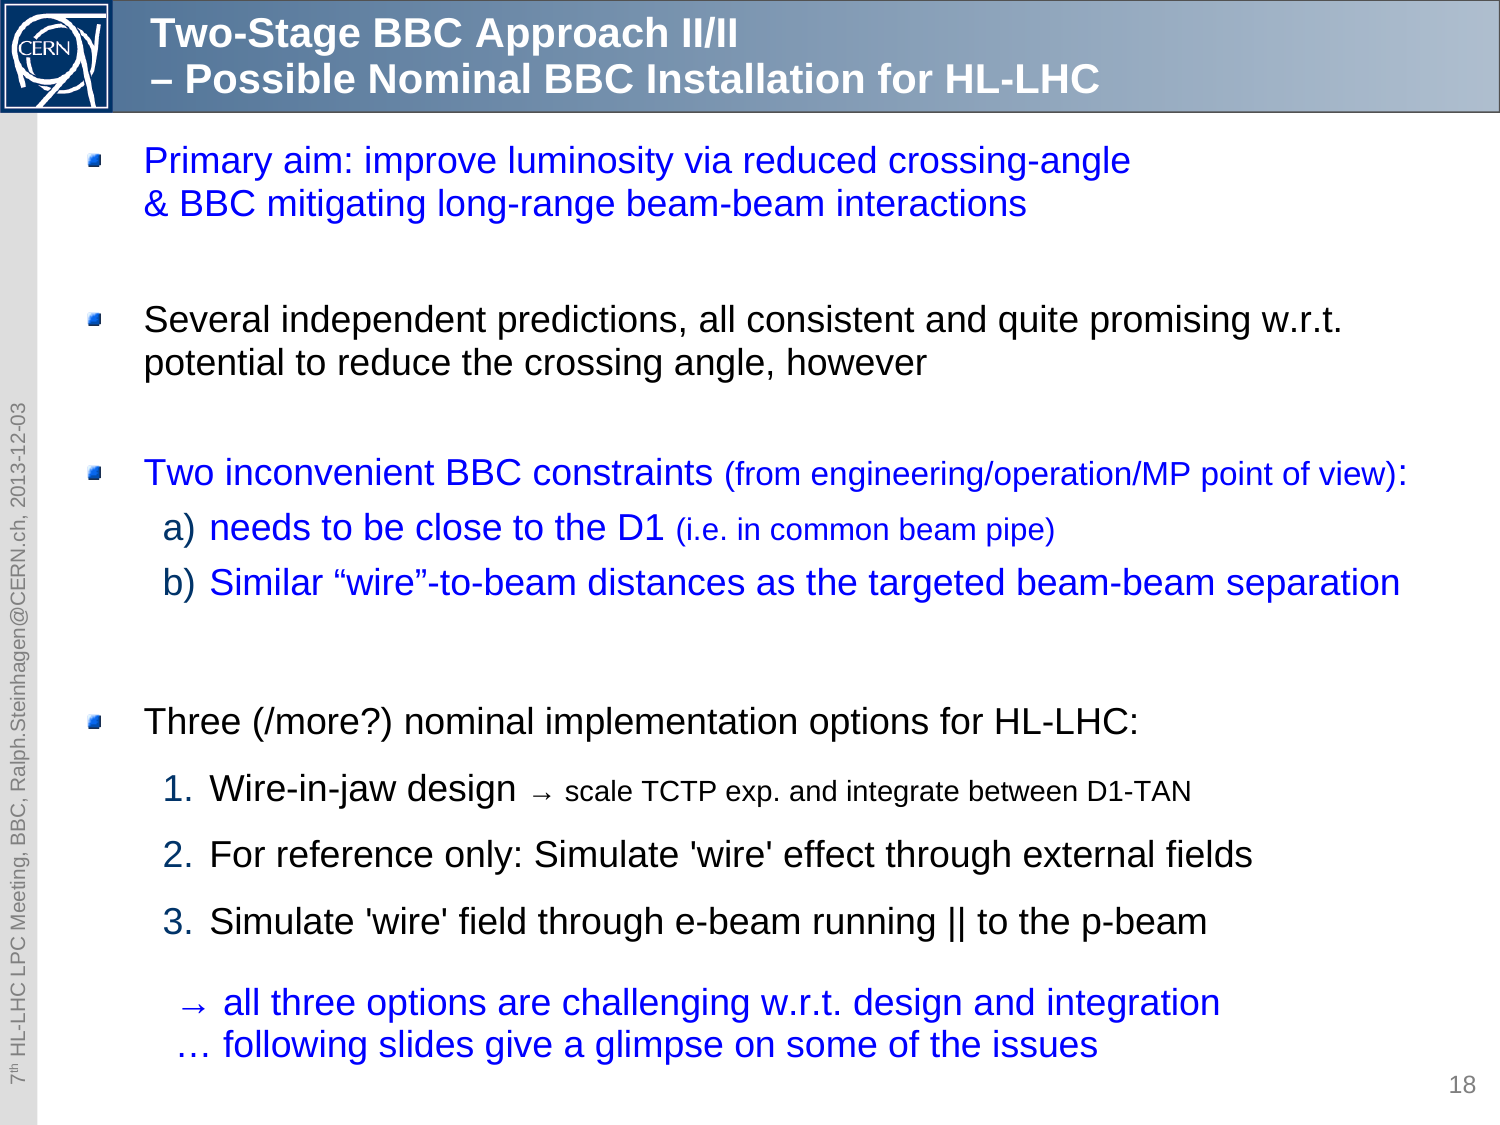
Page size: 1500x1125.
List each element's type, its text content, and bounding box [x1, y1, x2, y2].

text_box → all three options are challenging w.r.t. design and integration … following slides give a glimpse on some of the issues [160, 974, 1236, 1073]
picture [0, 0, 113, 113]
list Primary aim: improve luminosity via reduced crossing-angle & BBC mitigating long-range beam-beam interactions Several independent predictions, all consistent and quite promising w.r.t. potential to reduce the crossing angle, however Two inconvenient BBC constraints (from engineering/operation/MP point of view): needs to be close to the D1 (i.e. in common beam pipe) Similar “wire”-to-beam distances as the targeted beam-beam separation Three (/more?) nominal implementation options for HL-LHC: Wire-in-jaw design → scale TCTP exp. and integrate between D1-TAN For reference only: Simulate 'wire' effect through external fields Simulate 'wire' field through e-beam running || to the p-beam [87, 137, 1438, 1030]
title Two-Stage BBC Approach II/II – Possible Nominal BBC Installation for HL-LHC [150, 0, 1201, 113]
